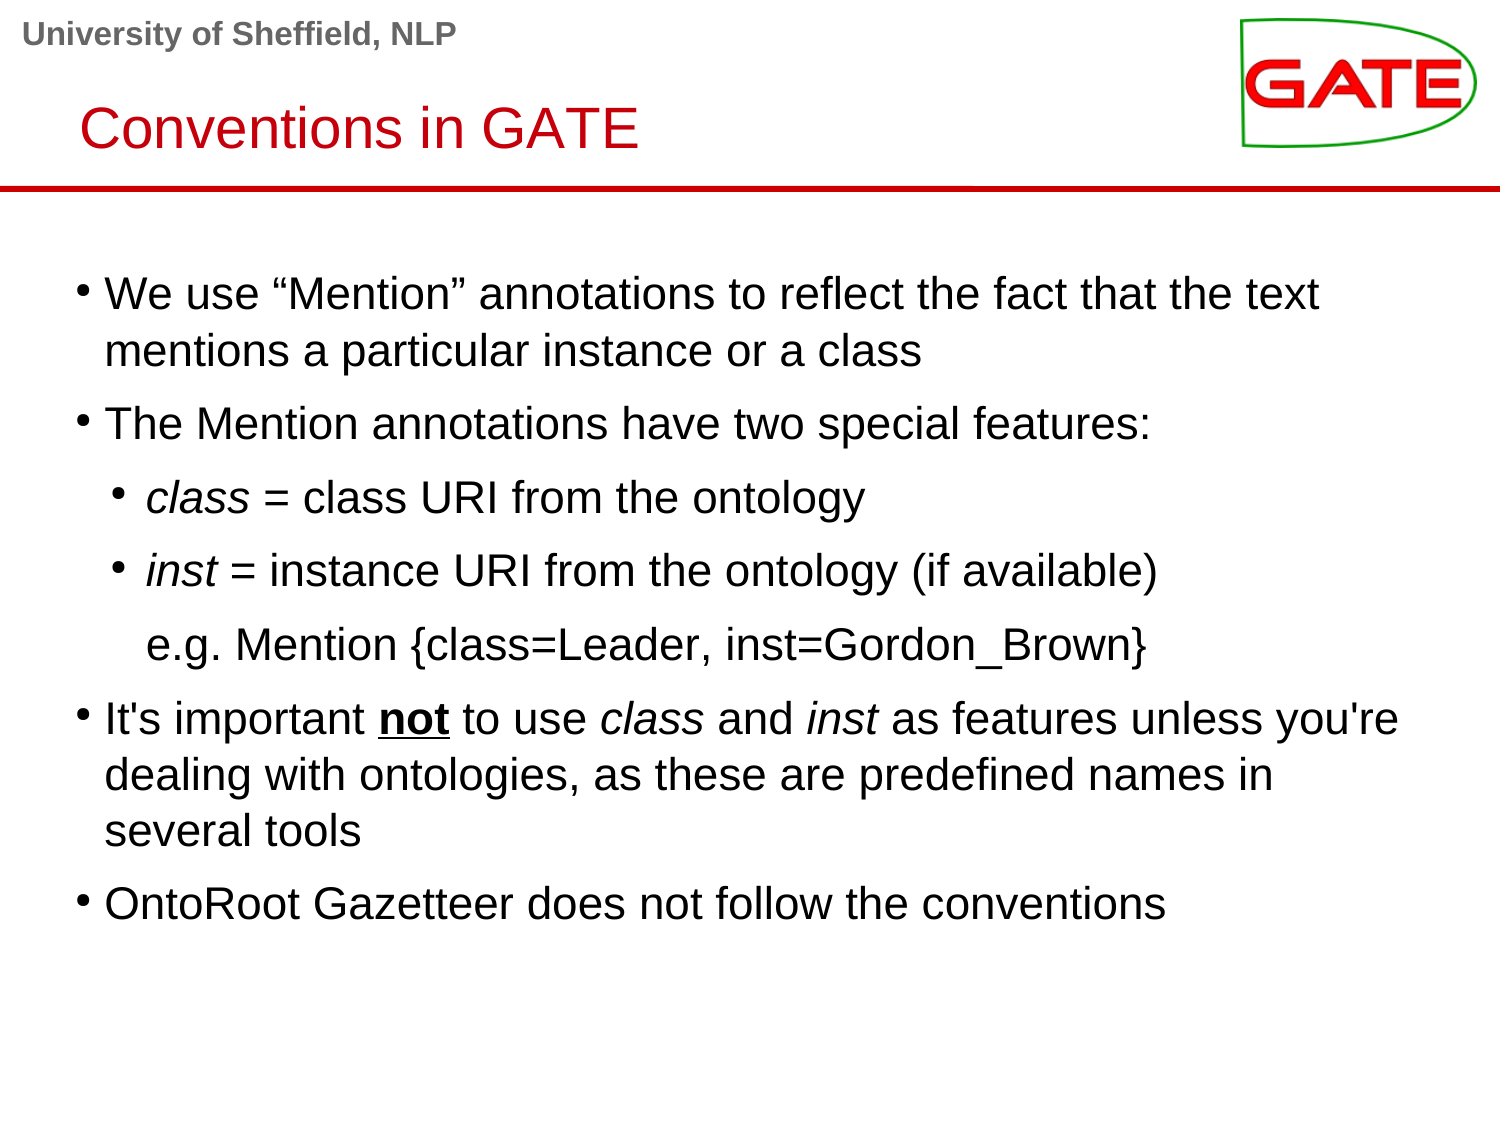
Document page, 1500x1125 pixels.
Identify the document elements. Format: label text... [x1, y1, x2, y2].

title Conventions in GATE [79, 62, 1149, 197]
list We use “Mention” annotations to reflect the fact that the text mentions a particular instance or a class The Mention annotations have two special features: class = class URI from the ontology inst = instance URI from the ontology (if available) e.g. Mention {class=Leader, inst=Gordon_Brown} It's important not to use class and inst as features unless you're dealing with ontologies, as these are predefined names in several tools OntoRoot Gazetteer does not follow the conventions [74, 263, 1425, 1007]
picture [1240, 18, 1477, 148]
